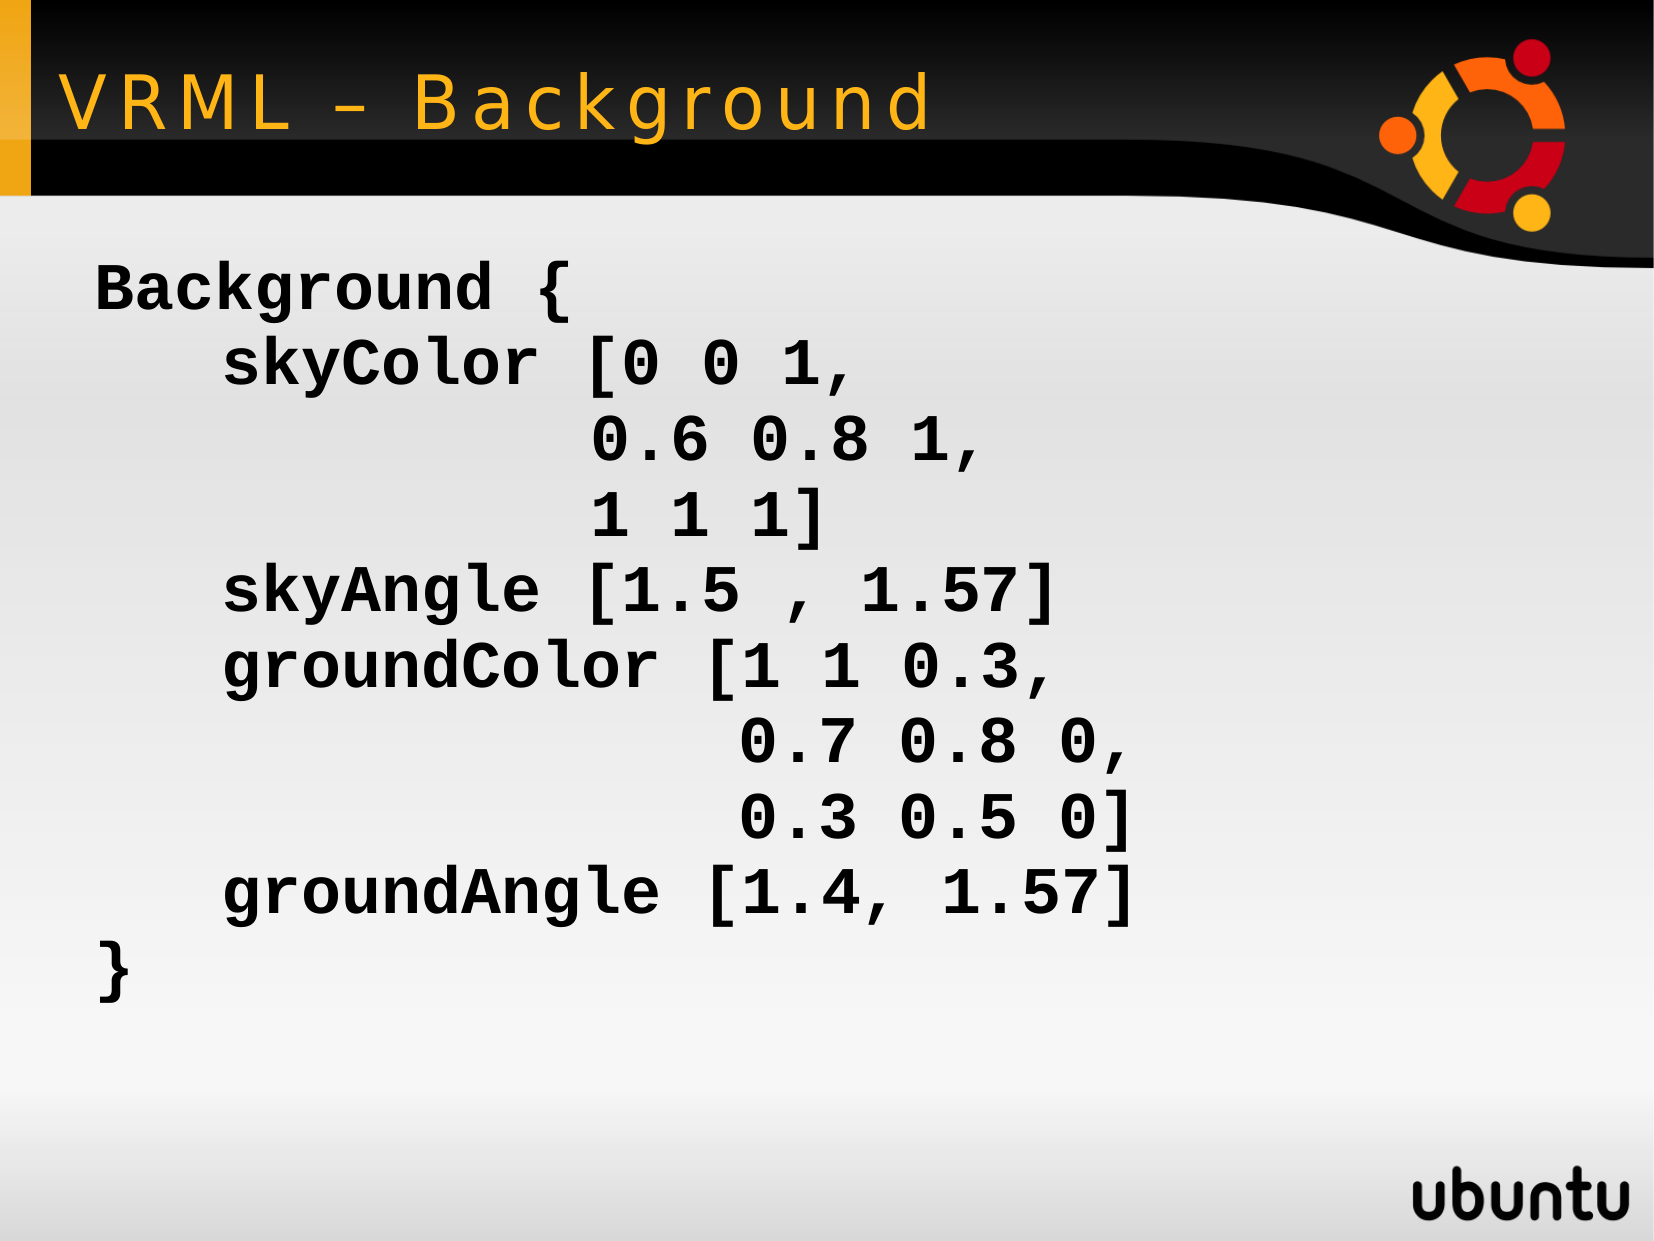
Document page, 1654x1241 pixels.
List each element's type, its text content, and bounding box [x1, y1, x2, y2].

title VRML – Background [59, 29, 1270, 178]
picture [0, 0, 1654, 1241]
list Background { skyColor [0 0 1, 0.6 0.8 1, 1 1 1] skyAngle [1.5 , 1.57] groundColor [1 1 0.3, 0.7 0.8 0, 0.3 0.5 0] groundAngle [1.4, 1.57] } [76, 253, 1565, 1073]
